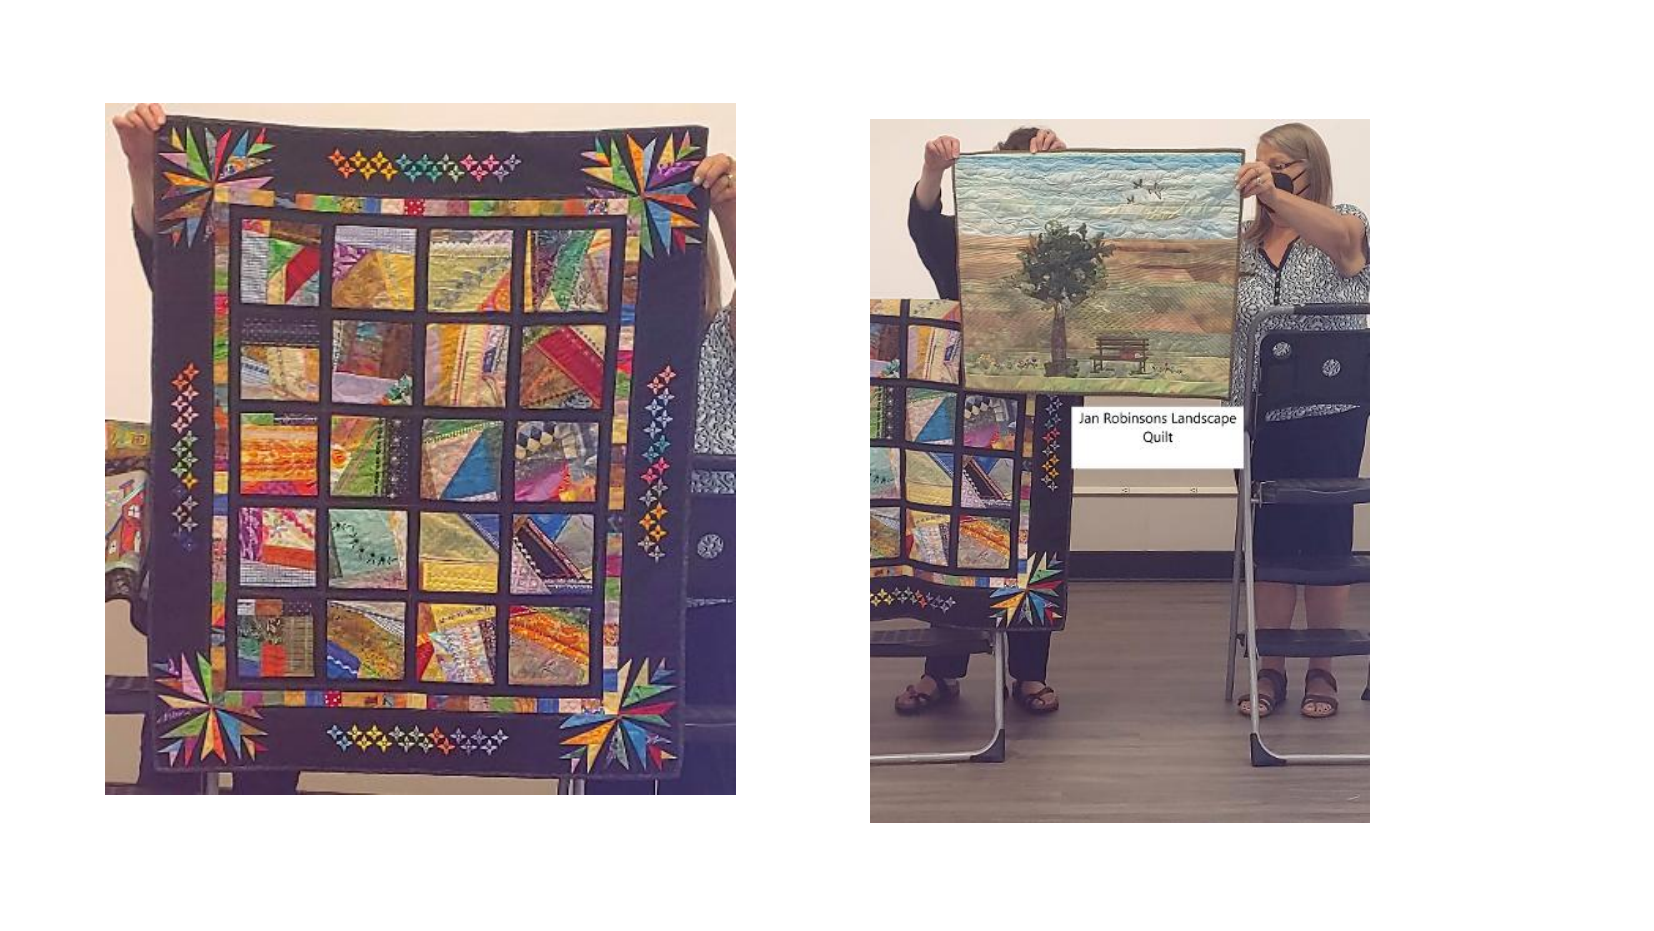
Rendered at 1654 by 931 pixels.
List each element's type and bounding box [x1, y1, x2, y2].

picture [870, 119, 1370, 823]
picture [105, 103, 736, 796]
